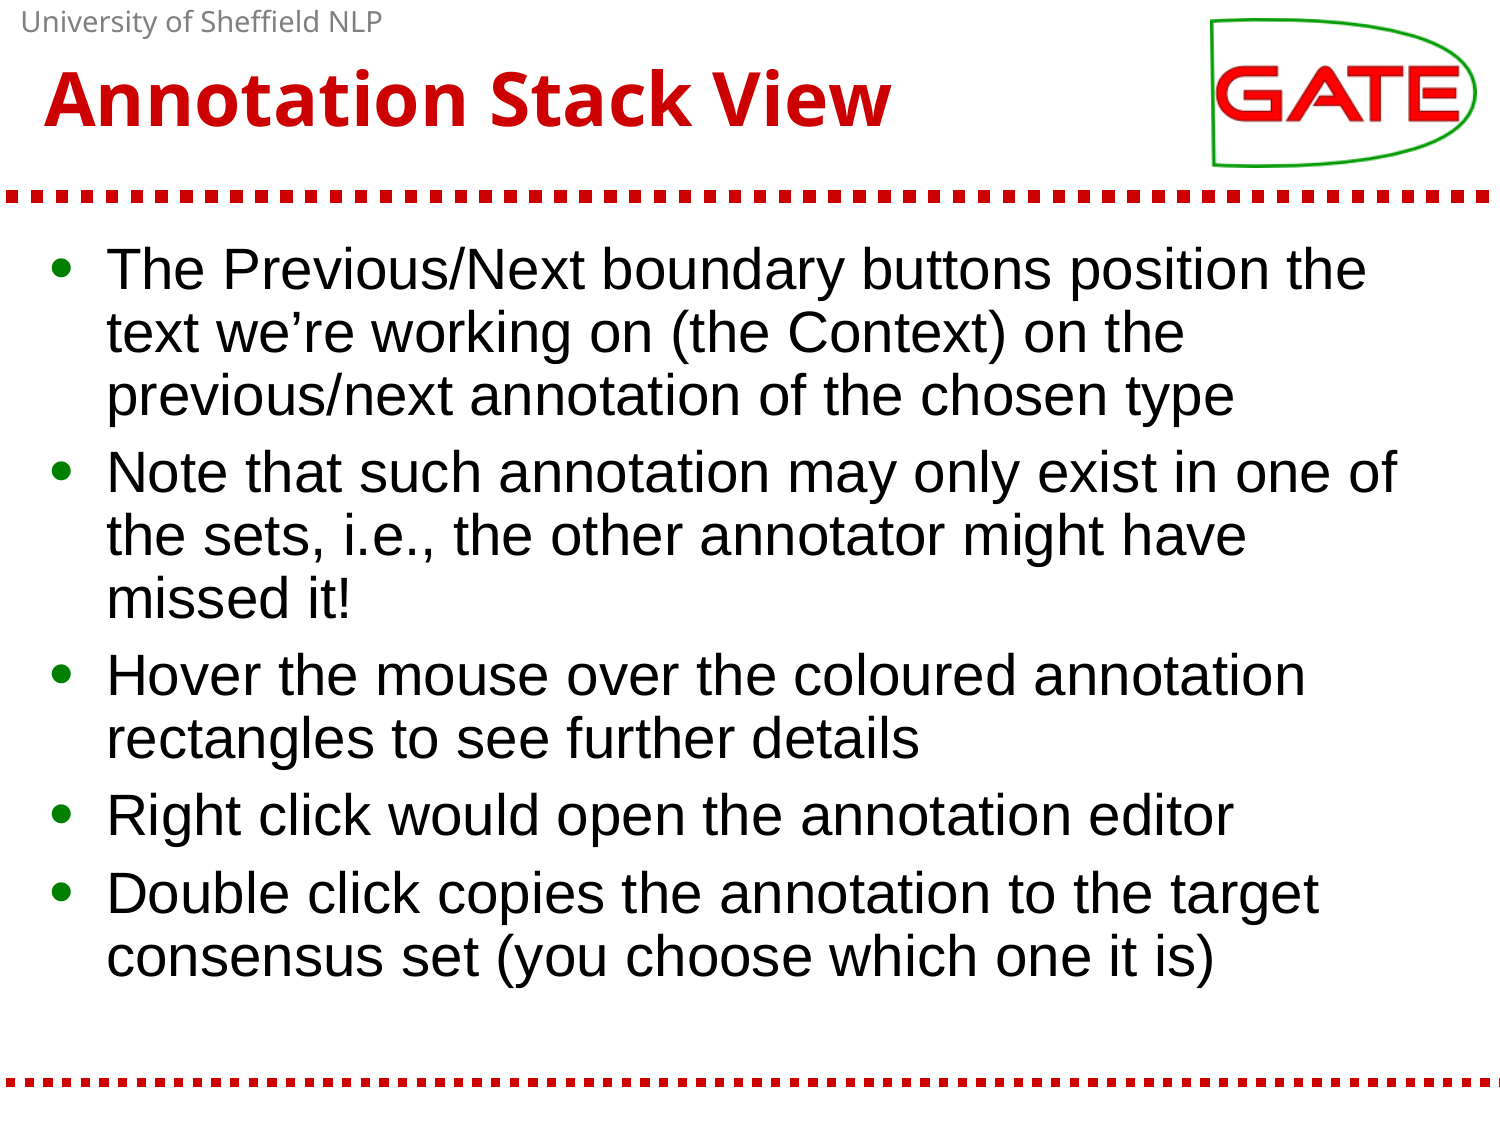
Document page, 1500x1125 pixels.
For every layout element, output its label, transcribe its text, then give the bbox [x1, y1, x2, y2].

list The Previous/Next boundary buttons position the text we’re working on (the Context) on the previous/next annotation of the chosen type Note that such annotation may only exist in one of the sets, i.e., the other annotator might have missed it! Hover the mouse over the coloured annotation rectangles to see further details Right click would open the annotation editor Double click copies the annotation to the target consensus set (you choose which one it is) [35, 231, 1465, 1059]
picture [1210, 18, 1477, 168]
title Annotation Stack View [29, 42, 1188, 149]
